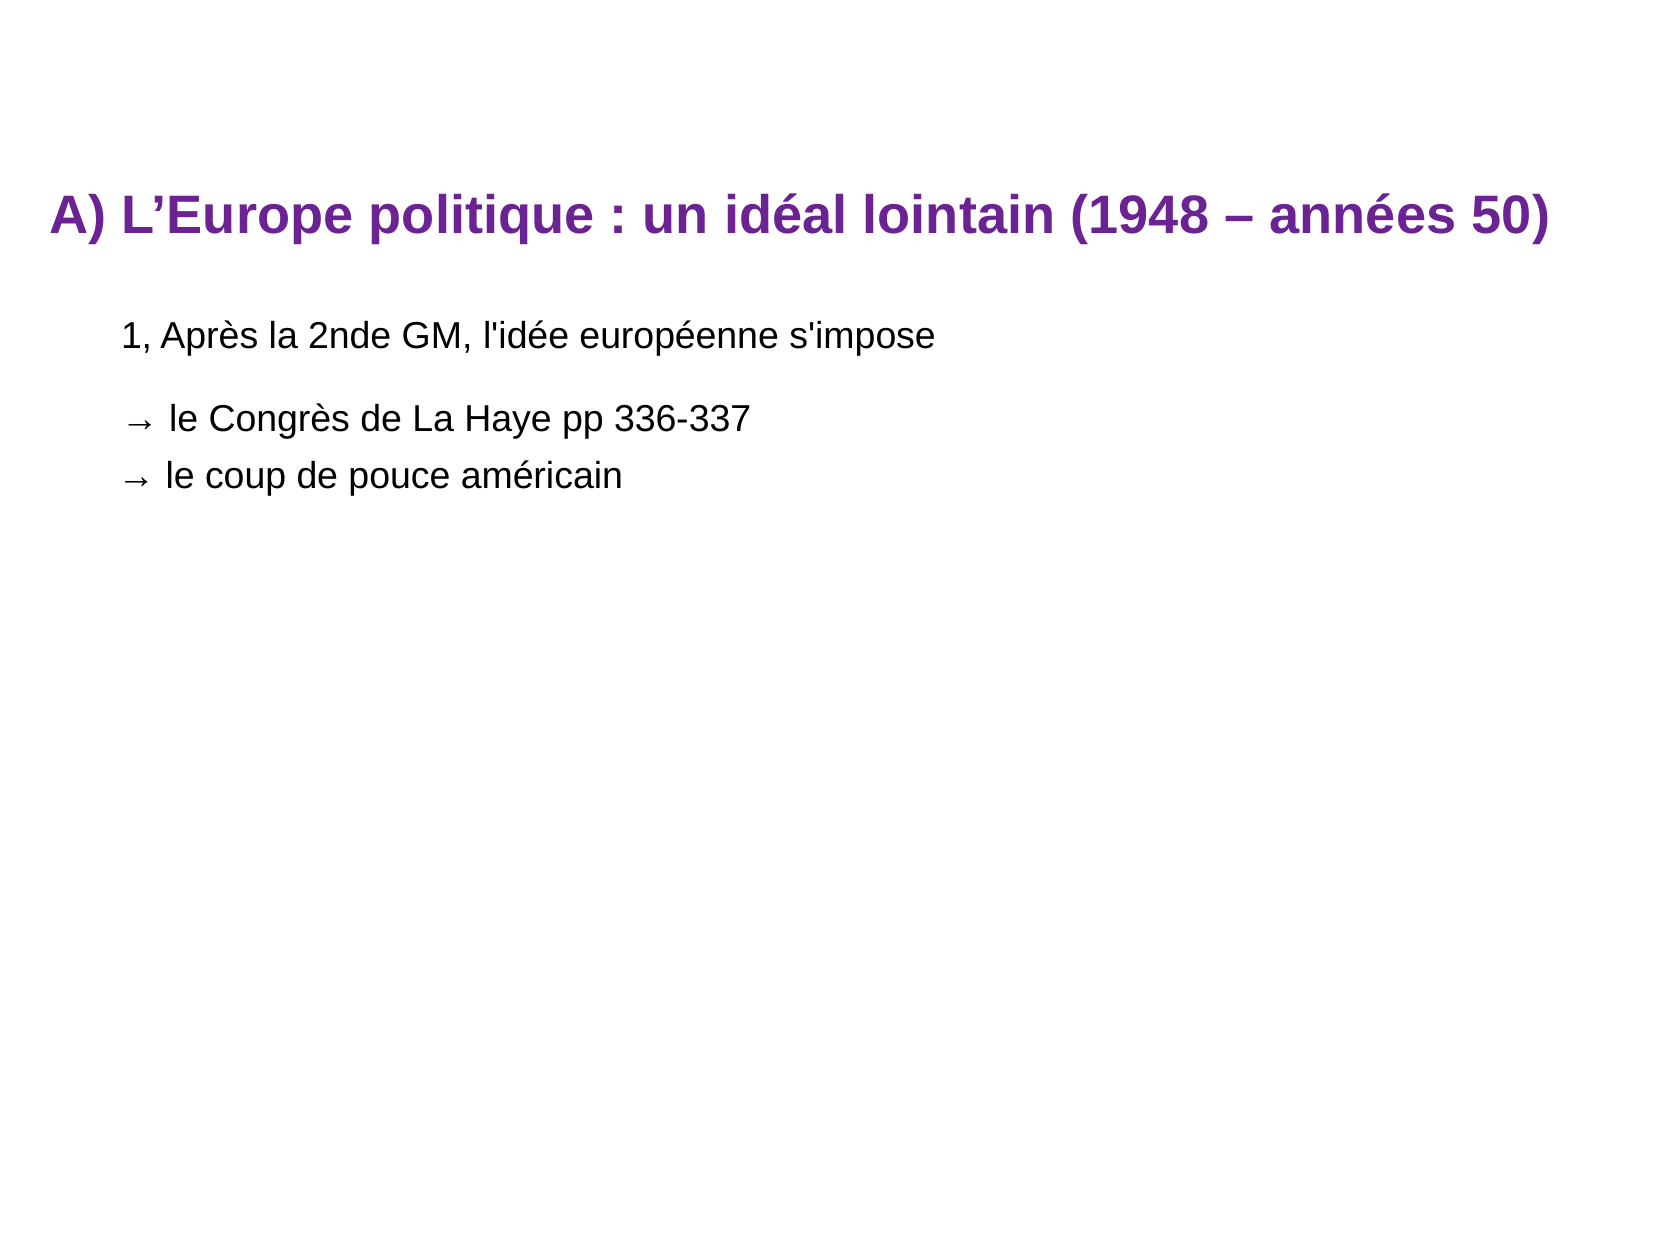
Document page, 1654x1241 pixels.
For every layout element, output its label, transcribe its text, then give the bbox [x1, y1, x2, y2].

text_box A) L’Europe politique : un idéal lointain (1948 – années 50) [34, 177, 1567, 254]
text_box → le Congrès de La Haye pp 336-337 [106, 389, 766, 447]
text_box 1, Après la 2nde GM, l'idée européenne s'impose [106, 307, 952, 364]
text_box → le coup de pouce américain [102, 446, 638, 504]
